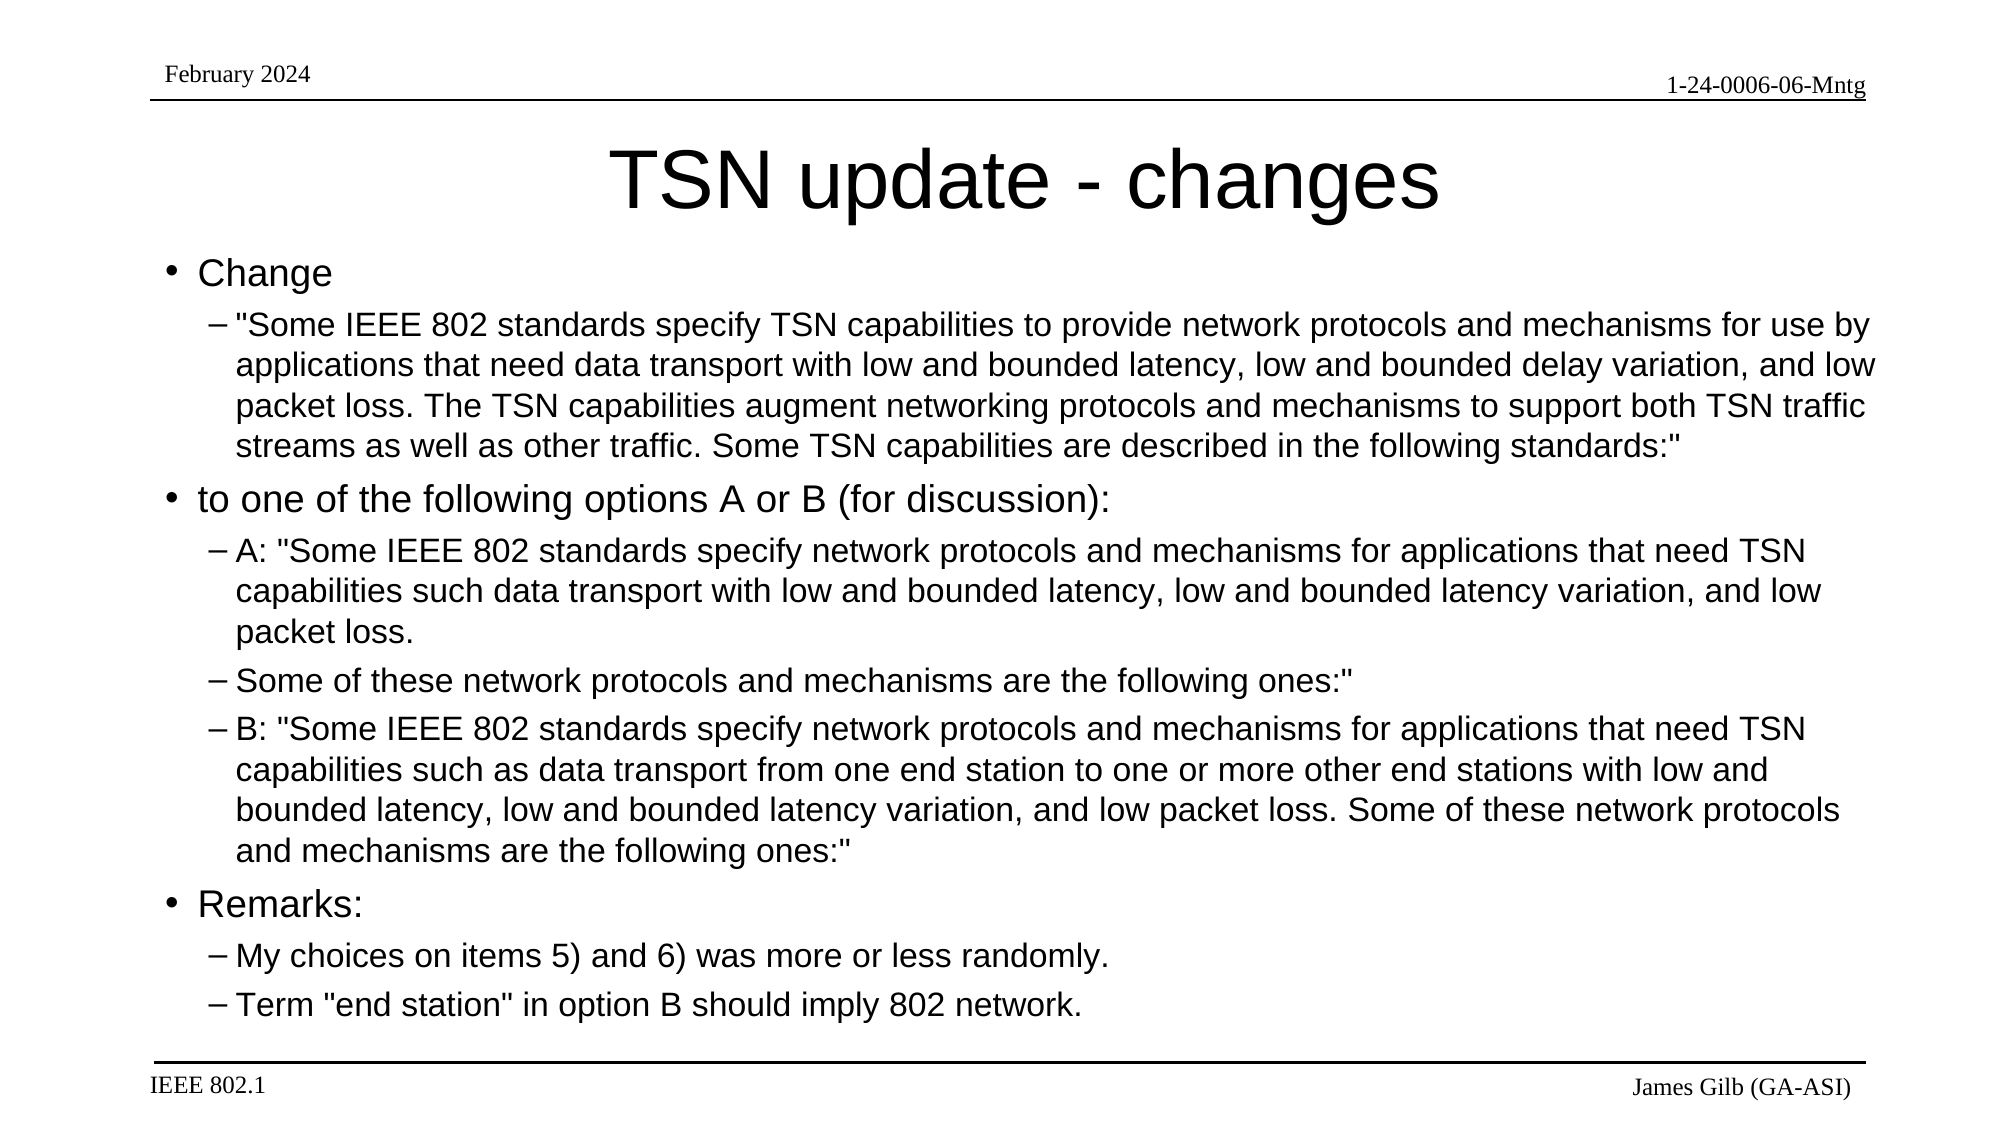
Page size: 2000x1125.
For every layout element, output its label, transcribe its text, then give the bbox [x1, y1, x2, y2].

title TSN update - changes [149, 112, 1900, 238]
list Change "Some IEEE 802 standards specify TSN capabilities to provide network protocols and mechanisms for use by applications that need data transport with low and bounded latency, low and bounded delay variation, and low packet loss. The TSN capabilities augment networking protocols and mechanisms to support both TSN traffic streams as well as other traffic. Some TSN capabilities are described in the following standards:" to one of the following options A or B (for discussion): A: "Some IEEE 802 standards specify network protocols and mechanisms for applications that need TSN capabilities such data transport with low and bounded latency, low and bounded latency variation, and low packet loss. Some of these network protocols and mechanisms are the following ones:" B: "Some IEEE 802 standards specify network protocols and mechanisms for applications that need TSN capabilities such as data transport from one end station to one or more other end stations with low and bounded latency, low and bounded latency variation, and low packet loss. Some of these network protocols and mechanisms are the following ones:" Remarks: My choices on items 5) and 6) was more or less randomly. Term "end station" in option B should imply 802 network. [149, 239, 1900, 1051]
